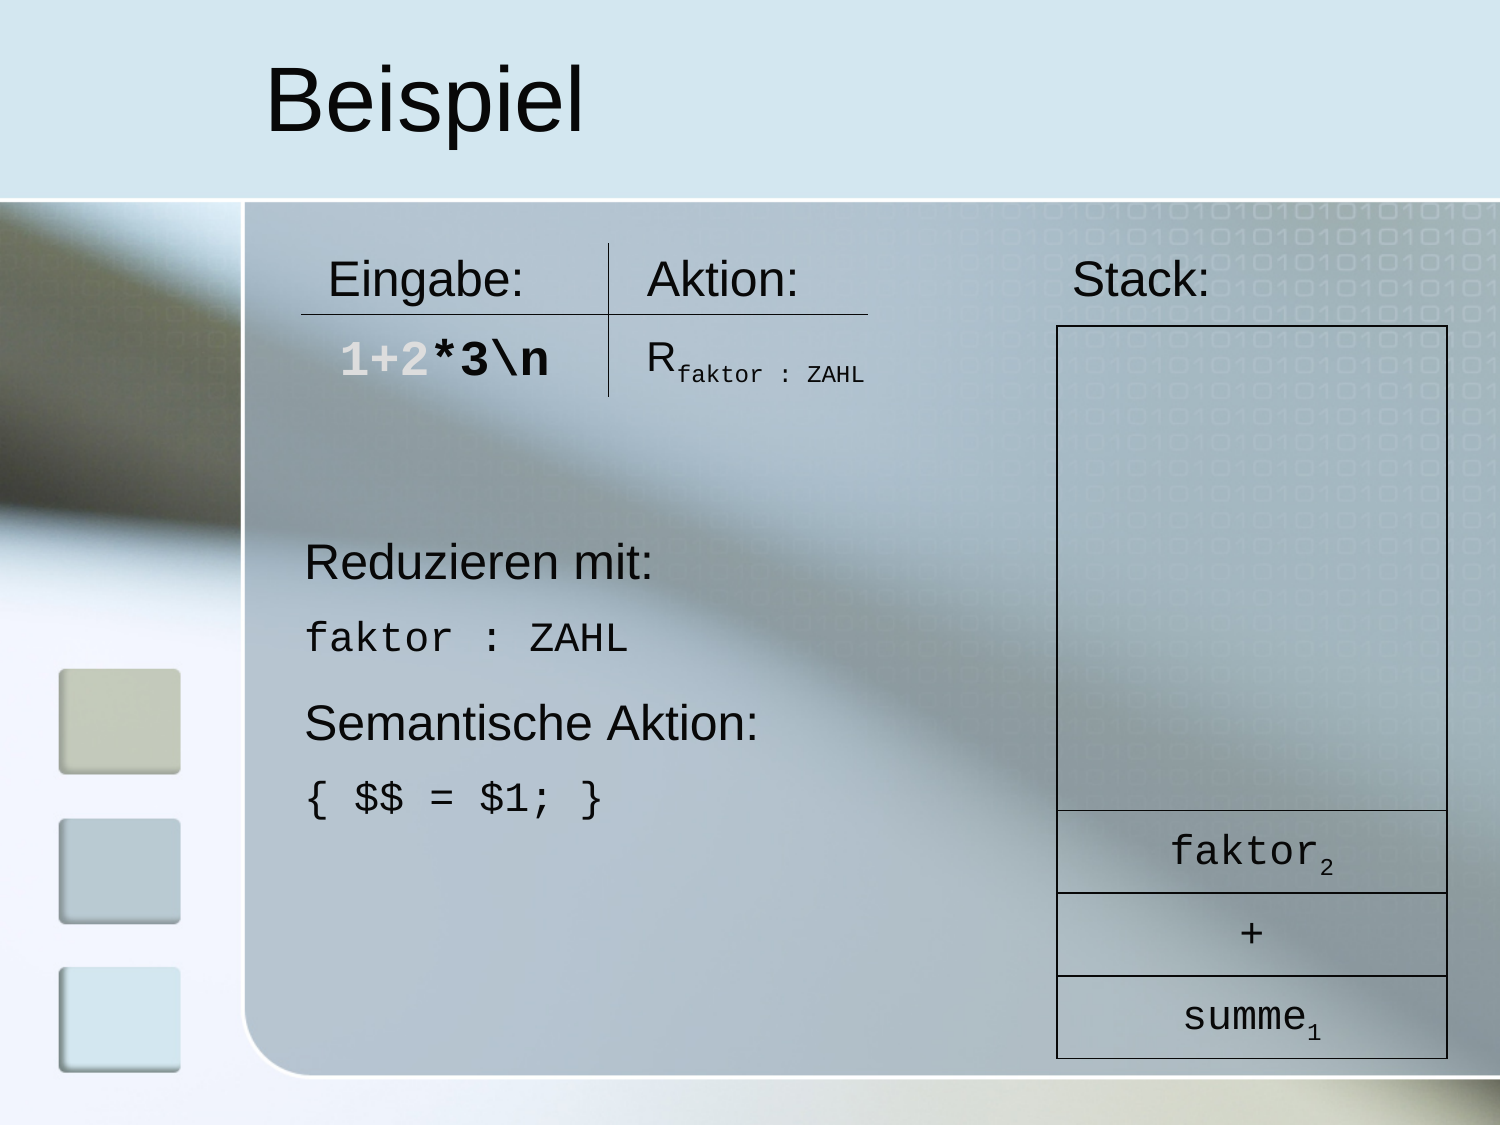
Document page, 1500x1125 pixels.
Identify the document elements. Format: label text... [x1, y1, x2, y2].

text_box Eingabe: [312, 243, 550, 314]
picture [0, 0, 1500, 1125]
text_box Reduzieren mit: faktor : ZAHL Semantische Aktion: { $$ = $1; } [289, 527, 1022, 832]
title Beispiel [249, 12, 1461, 188]
text_box summe1 [1056, 987, 1447, 1056]
text_box Aktion: [632, 243, 822, 314]
text_box + [1056, 904, 1447, 968]
text_box Stack: [1057, 243, 1459, 315]
text_box Rfaktor : ZAHL [631, 326, 963, 398]
text_box 1+2*3\n [324, 326, 585, 399]
text_box faktor2 [1056, 822, 1447, 891]
